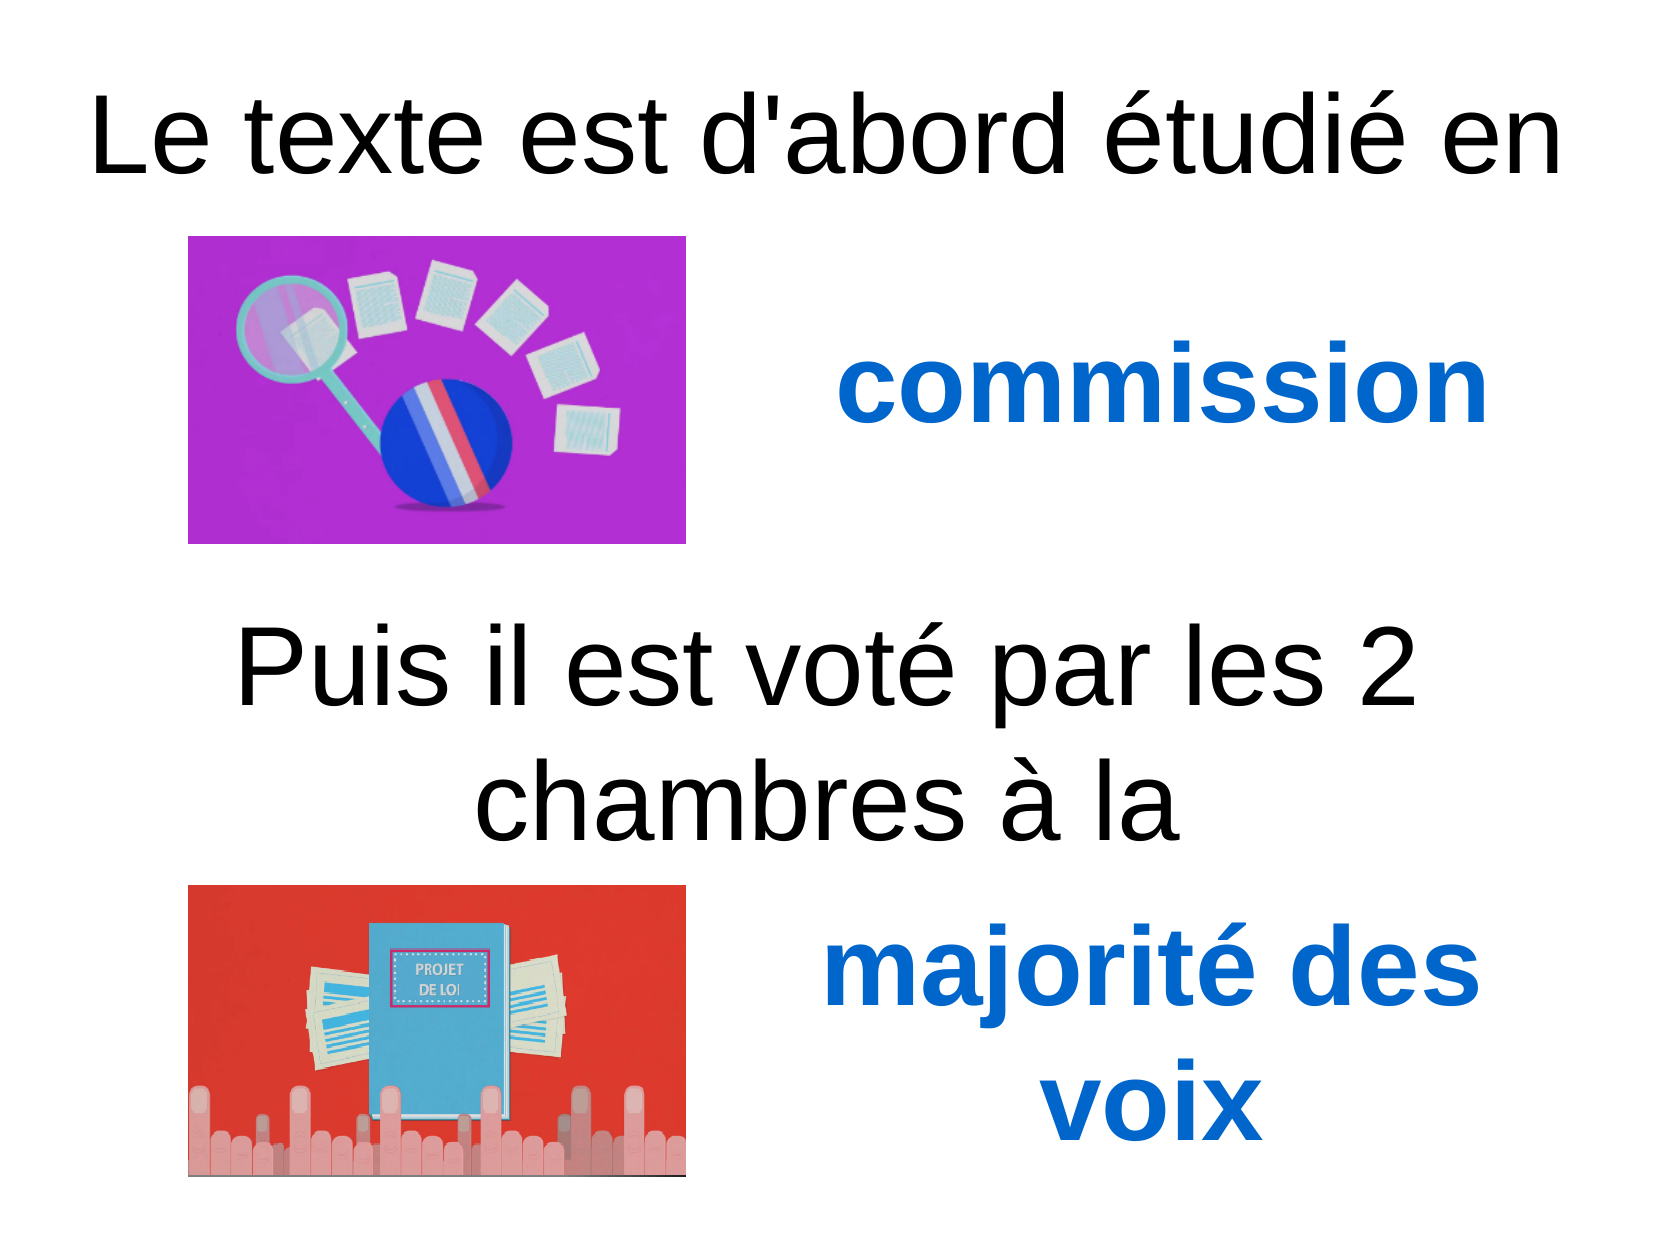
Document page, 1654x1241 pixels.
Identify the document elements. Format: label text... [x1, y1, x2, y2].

title Puis il est voté par les 2 chambres à la [0, 592, 1654, 863]
title commission [814, 259, 1512, 497]
picture [188, 885, 686, 1178]
picture [188, 236, 686, 544]
title Le texte est d'abord étudié en [0, 32, 1654, 225]
title majorité des voix [803, 892, 1501, 1163]
